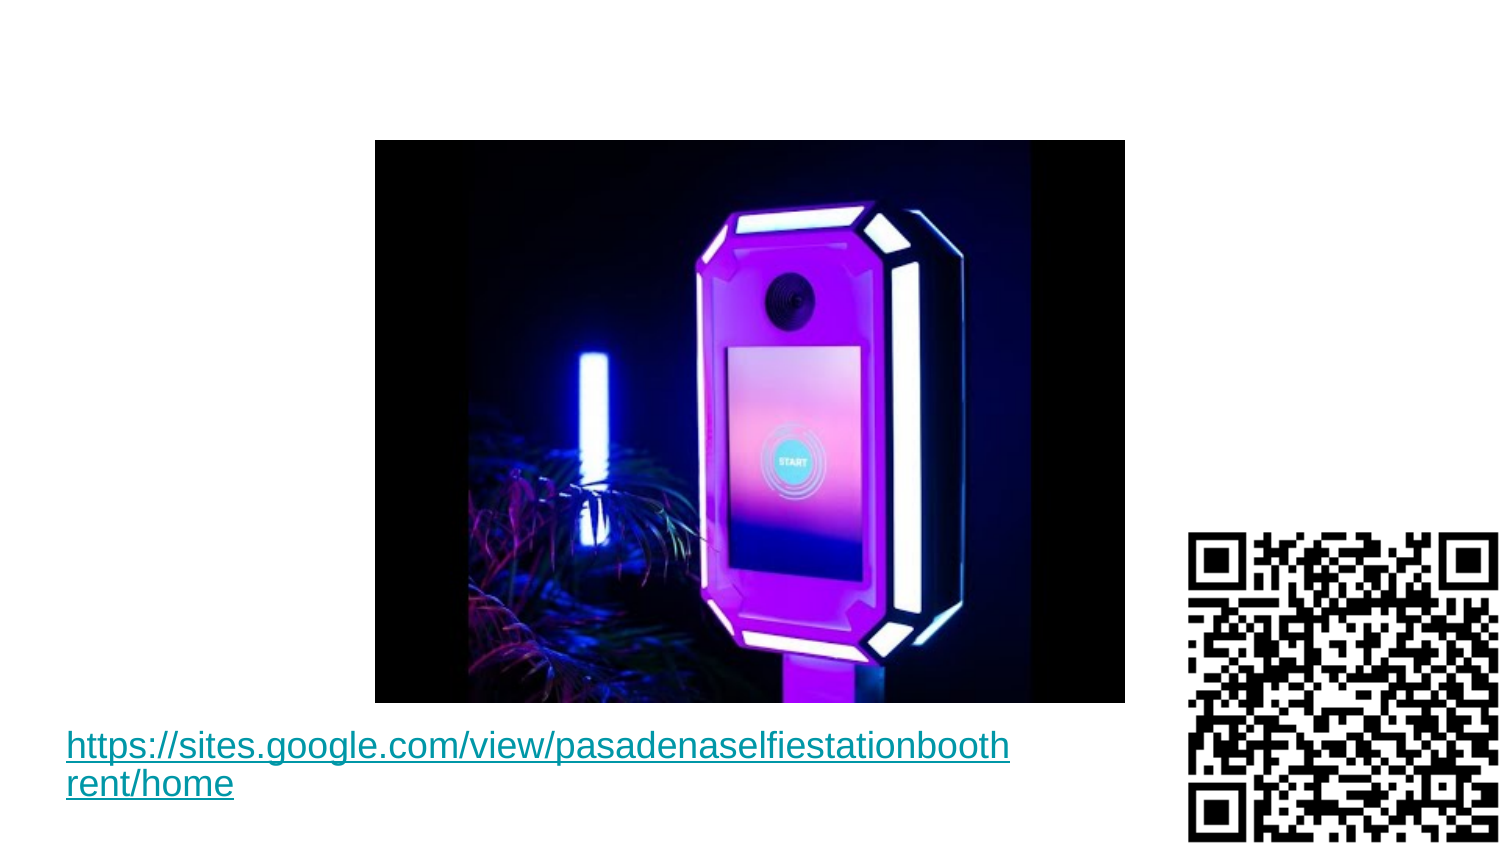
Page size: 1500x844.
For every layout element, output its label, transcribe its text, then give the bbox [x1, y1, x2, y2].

picture [375, 140, 1125, 704]
list https://sites.google.com/view/pasadenaselfiestationboothrent/home [51, 694, 1036, 794]
picture [1187, 531, 1500, 844]
